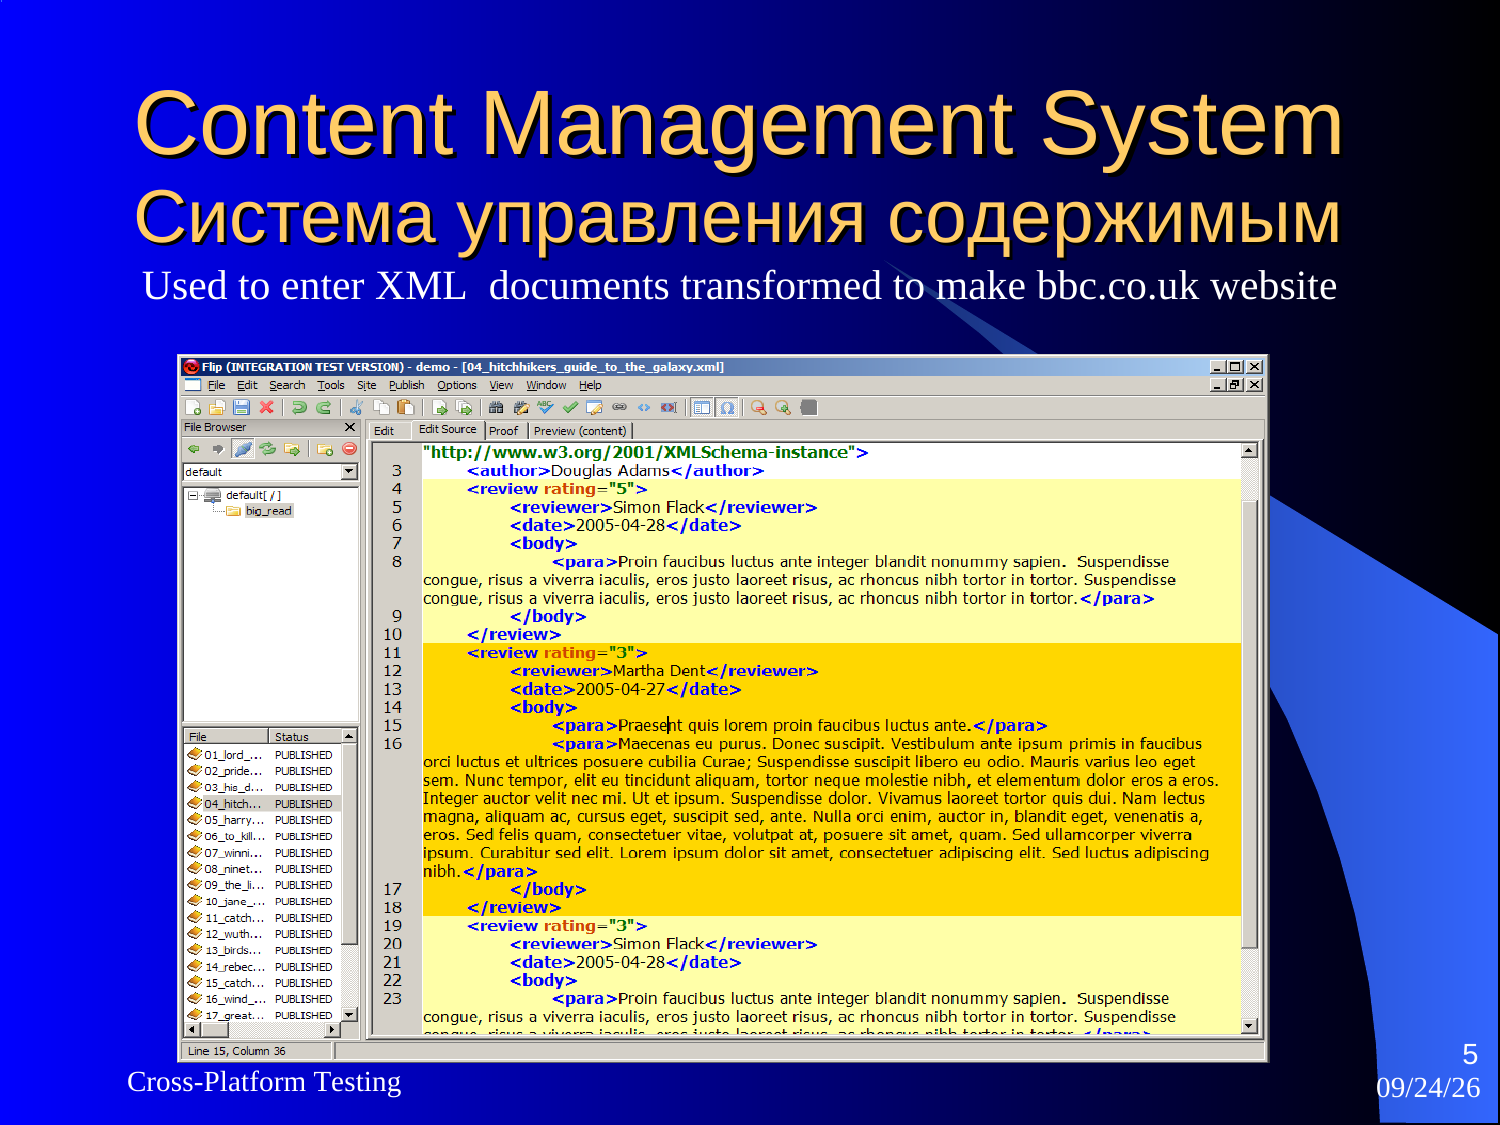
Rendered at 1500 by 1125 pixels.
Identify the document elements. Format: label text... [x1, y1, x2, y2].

title Content Management System Система управления содержимым [118, 64, 1444, 266]
list Used to enter XML documents transformed to make bbc.co.uk website [111, 265, 1387, 1001]
picture [177, 354, 1270, 1063]
